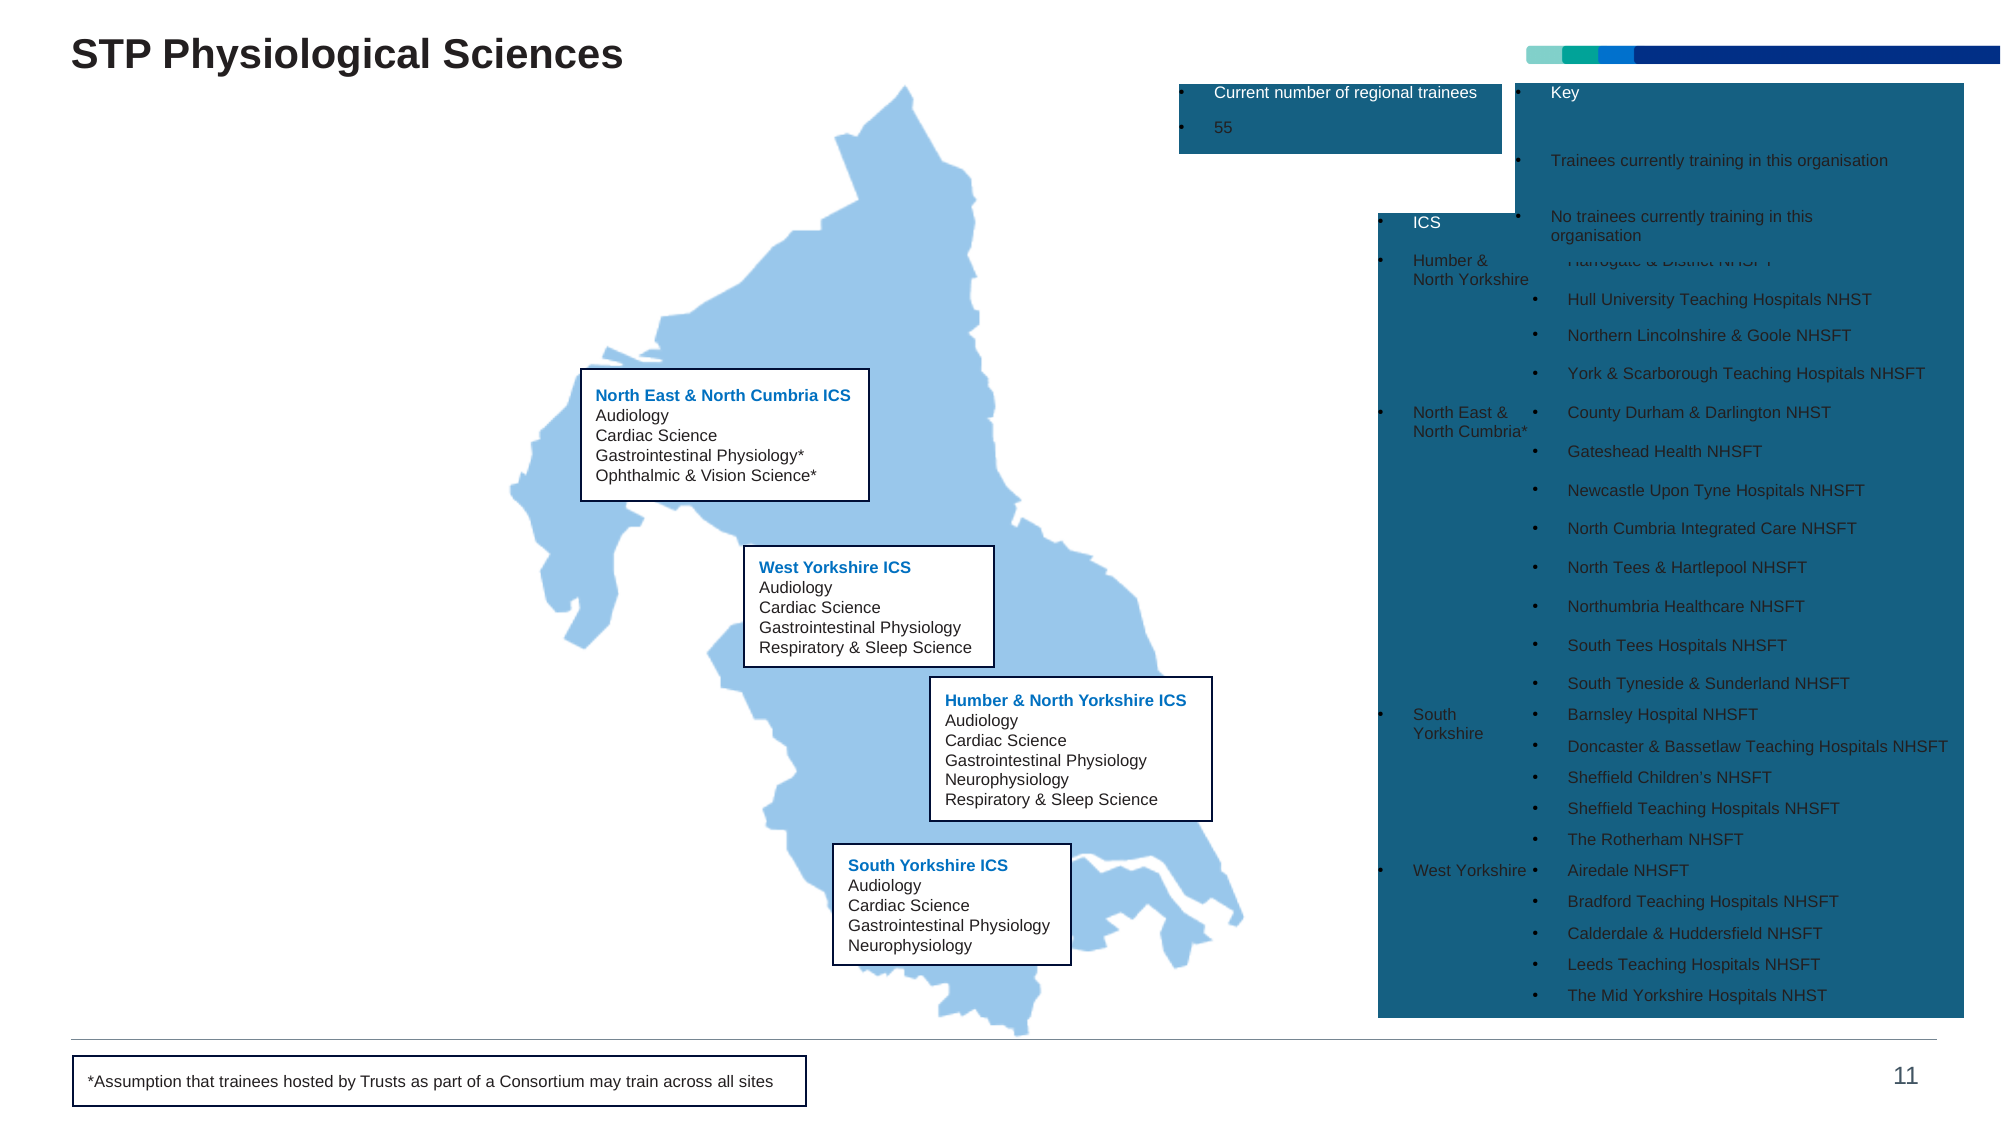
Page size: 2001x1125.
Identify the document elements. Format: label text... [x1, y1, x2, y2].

table_cell Sheffield Teaching Hospitals NHSFT [1532, 799, 1964, 830]
table_cell York & Scarborough Teaching Hospitals NHSFT [1532, 365, 1964, 403]
table_cell South Tyneside & Sunderland NHSFT [1532, 674, 1964, 706]
table_cell Gateshead Health NHSFT [1532, 442, 1964, 481]
text_box Humber & North Yorkshire ICS Audiology Cardiac Science Gastrointestinal Physiology Neurophysiology Respiratory & Sleep Science [930, 677, 1212, 821]
table_cell North Tees & Hartlepool NHSFT [1532, 558, 1964, 597]
table_cell North Cumbria Integrated Care NHSFT [1532, 520, 1964, 558]
table_cell Trainees currently training in this organisation [1515, 152, 1908, 207]
table_cell Barnsley Hospital NHSFT [1532, 706, 1964, 737]
table_cell South Tees Hospitals NHSFT [1532, 636, 1964, 674]
text_box *Assumption that trainees hosted by Trusts as part of a Consortium may train across all sites [73, 1056, 806, 1106]
table_cell Bradford Teaching Hospitals NHSFT [1532, 893, 1964, 924]
title STP Physiological Sciences [70, 32, 1513, 79]
table_cell Northumbria Healthcare NHSFT [1532, 597, 1964, 636]
table_header [1908, 83, 1964, 152]
table_cell Doncaster & Bassetlaw Teaching Hospitals NHSFT [1532, 737, 1964, 768]
picture [503, 81, 1252, 1046]
table_cell Airedale NHSFT [1532, 862, 1964, 893]
text_box North East & North Cumbria ICS Audiology Cardiac Science Gastrointestinal Physiology* Ophthalmic & Vision Science* [581, 369, 869, 501]
table_header Current number of regional trainees [1179, 84, 1502, 119]
table_cell 55 [1179, 119, 1502, 154]
table_cell Leeds Teaching Hospitals NHSFT [1532, 955, 1964, 986]
table_cell Northern Lincolnshire & Goole NHSFT [1532, 326, 1964, 365]
table_cell [1908, 152, 1964, 207]
table_cell The Mid Yorkshire Hospitals NHST [1532, 986, 1964, 1018]
text_box South Yorkshire ICS Audiology Cardiac Science Gastrointestinal Physiology Neurophysiology [833, 844, 1071, 965]
table_cell [1908, 207, 1964, 262]
table_cell No trainees currently training in this organisation [1515, 207, 1908, 262]
table_cell County Durham & Darlington NHST [1532, 403, 1964, 442]
table_cell North East & North Cumbria* [1378, 403, 1532, 706]
table_cell Sheffield Children’s NHSFT [1532, 768, 1964, 799]
table_cell Calderdale & Huddersfield NHSFT [1532, 924, 1964, 955]
table_header ICS [1378, 213, 1515, 252]
table_header Key [1515, 83, 1908, 152]
text_box West Yorkshire ICS Audiology Cardiac Science Gastrointestinal Physiology Respiratory & Sleep Science [744, 546, 994, 667]
table_cell West Yorkshire [1378, 862, 1532, 1018]
table_cell Hull University Teaching Hospitals NHST [1532, 290, 1964, 326]
table_cell South Yorkshire [1378, 706, 1532, 862]
table_cell The Rotherham NHSFT [1532, 830, 1964, 862]
table_cell Newcastle Upon Tyne Hospitals NHSFT [1532, 481, 1964, 520]
table_cell Harrogate & District NHSFT [1532, 262, 1964, 290]
table_cell Humber & North Yorkshire [1378, 252, 1532, 403]
